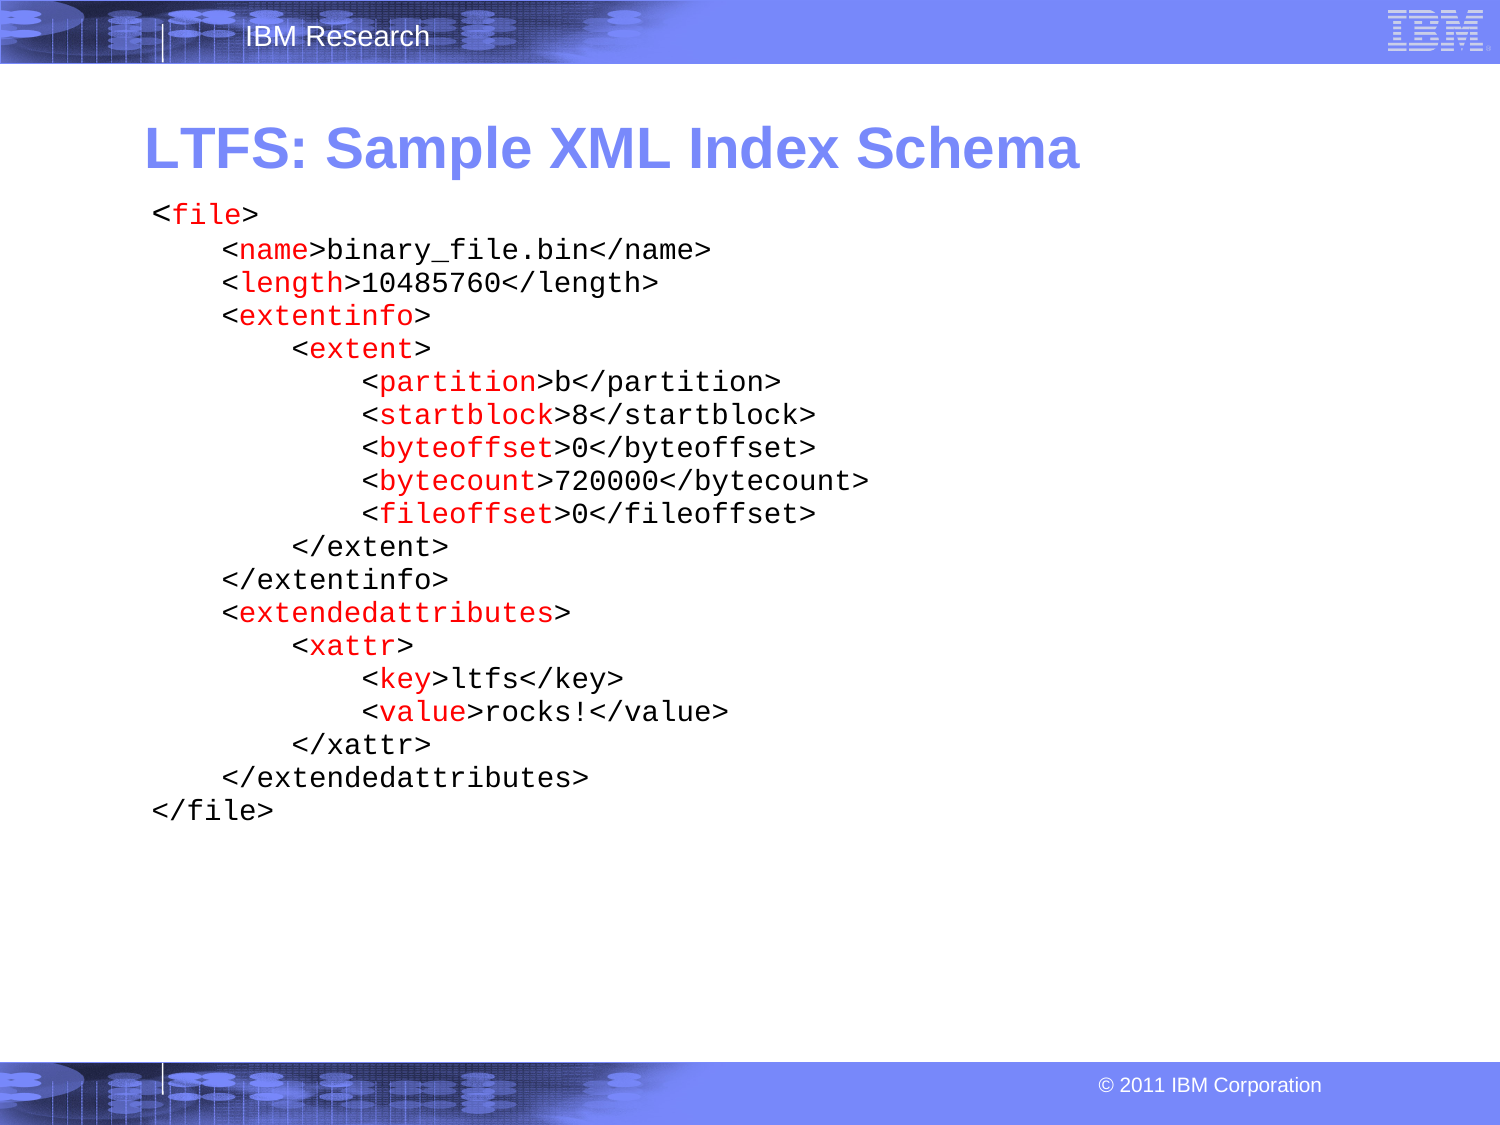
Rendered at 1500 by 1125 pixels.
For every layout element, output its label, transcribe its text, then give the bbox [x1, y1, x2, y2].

picture [0, 1063, 136, 1125]
text_box <file> <name>binary_file.bin</name> <length>10485760</length> <extentinfo> <extent> <partition>b</partition> <startblock>8</startblock> <byteoffset>0</byteoffset> <bytecount>720000</bytecount> <fileoffset>0</fileoffset> </extent> </extentinfo> <extendedattributes> <xattr> <key>ltfs</key> <value>rocks!</value> </xattr> </extendedattributes> </file> [136, 189, 1304, 1125]
title LTFS: Sample XML Index Schema [130, 84, 1399, 187]
picture [1304, 1063, 1500, 1125]
picture [1, 1, 1500, 63]
